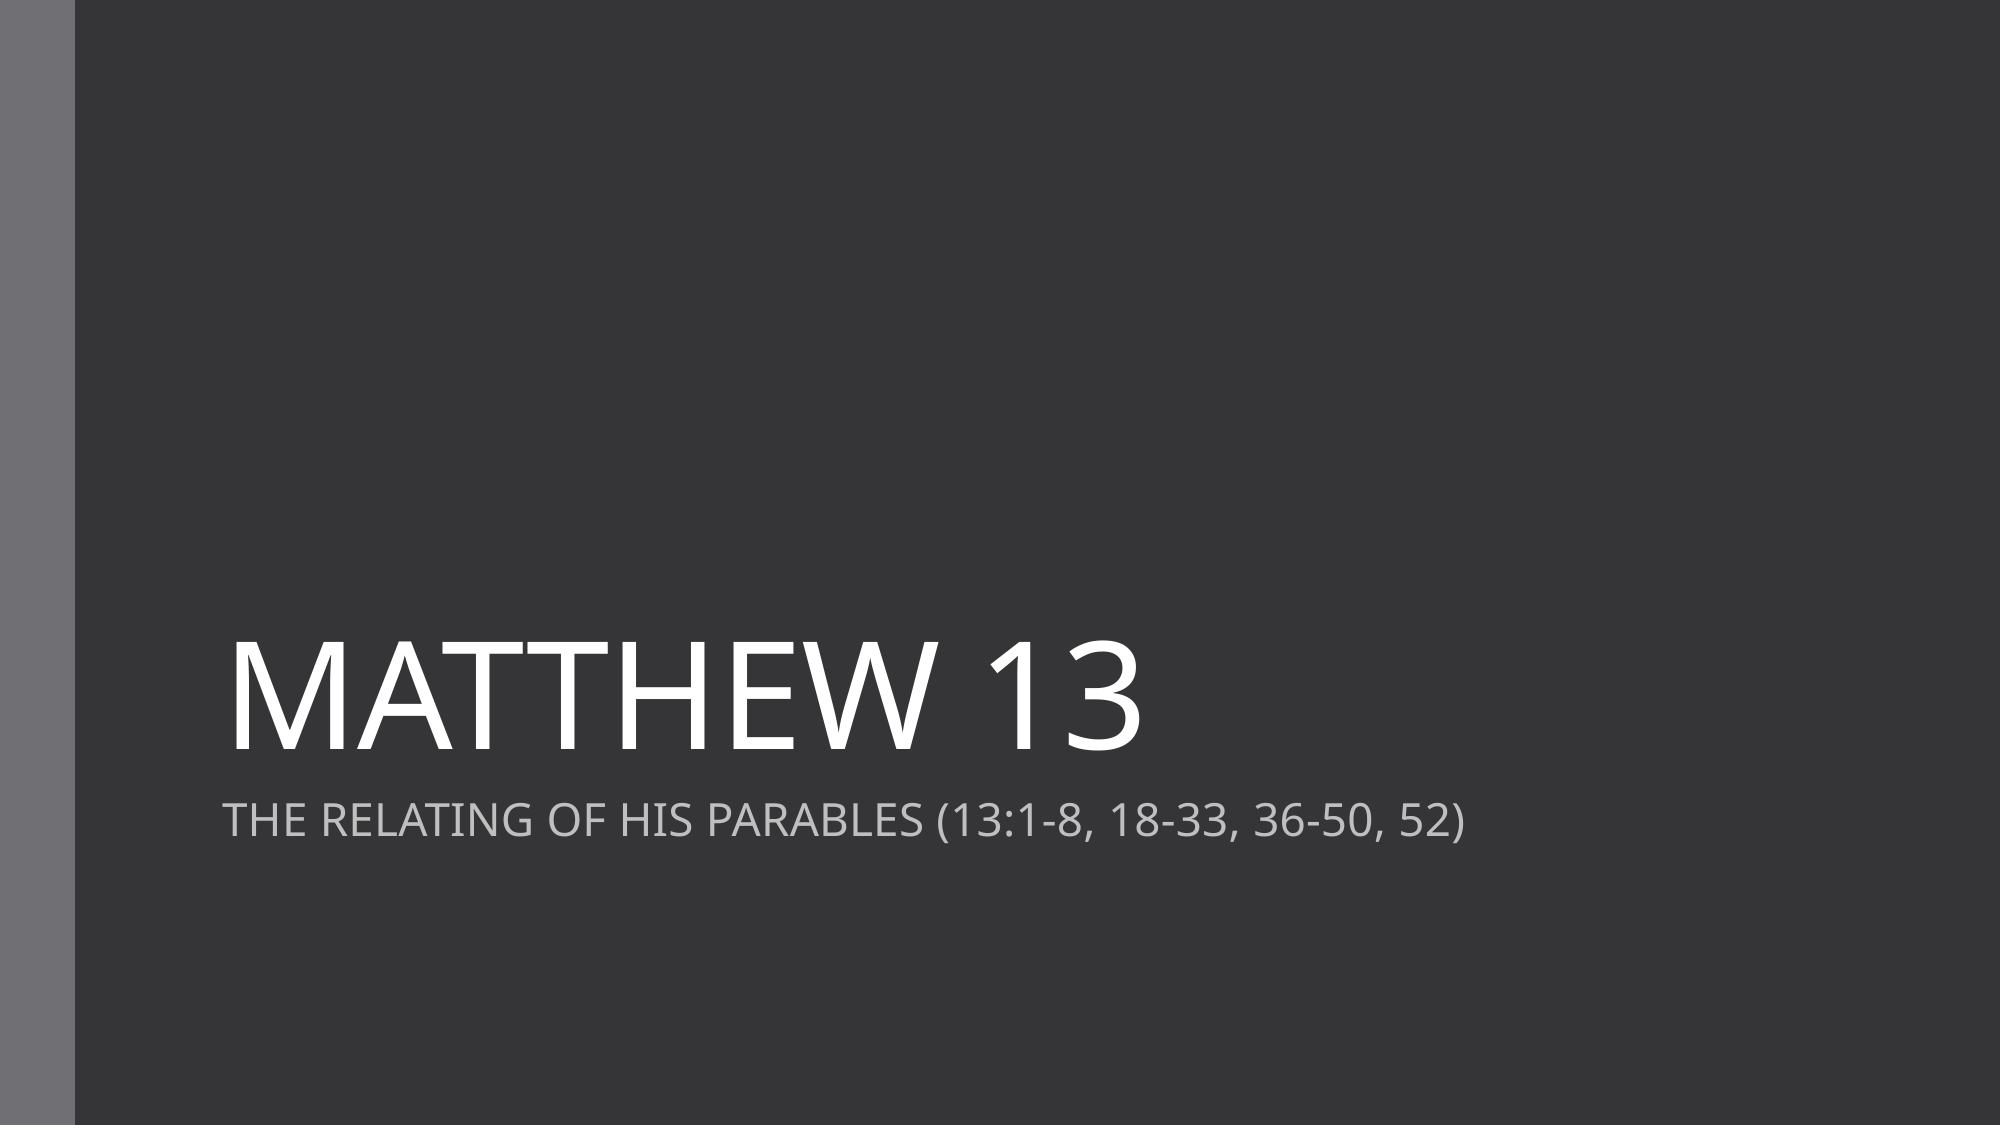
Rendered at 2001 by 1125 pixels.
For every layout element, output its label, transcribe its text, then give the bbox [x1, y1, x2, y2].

subtitle THE RELATING OF HIS PARABLES (13:1-8, 18-33, 36-50, 52) [206, 787, 1752, 1066]
title MATTHEW 13 [206, 124, 1752, 787]
